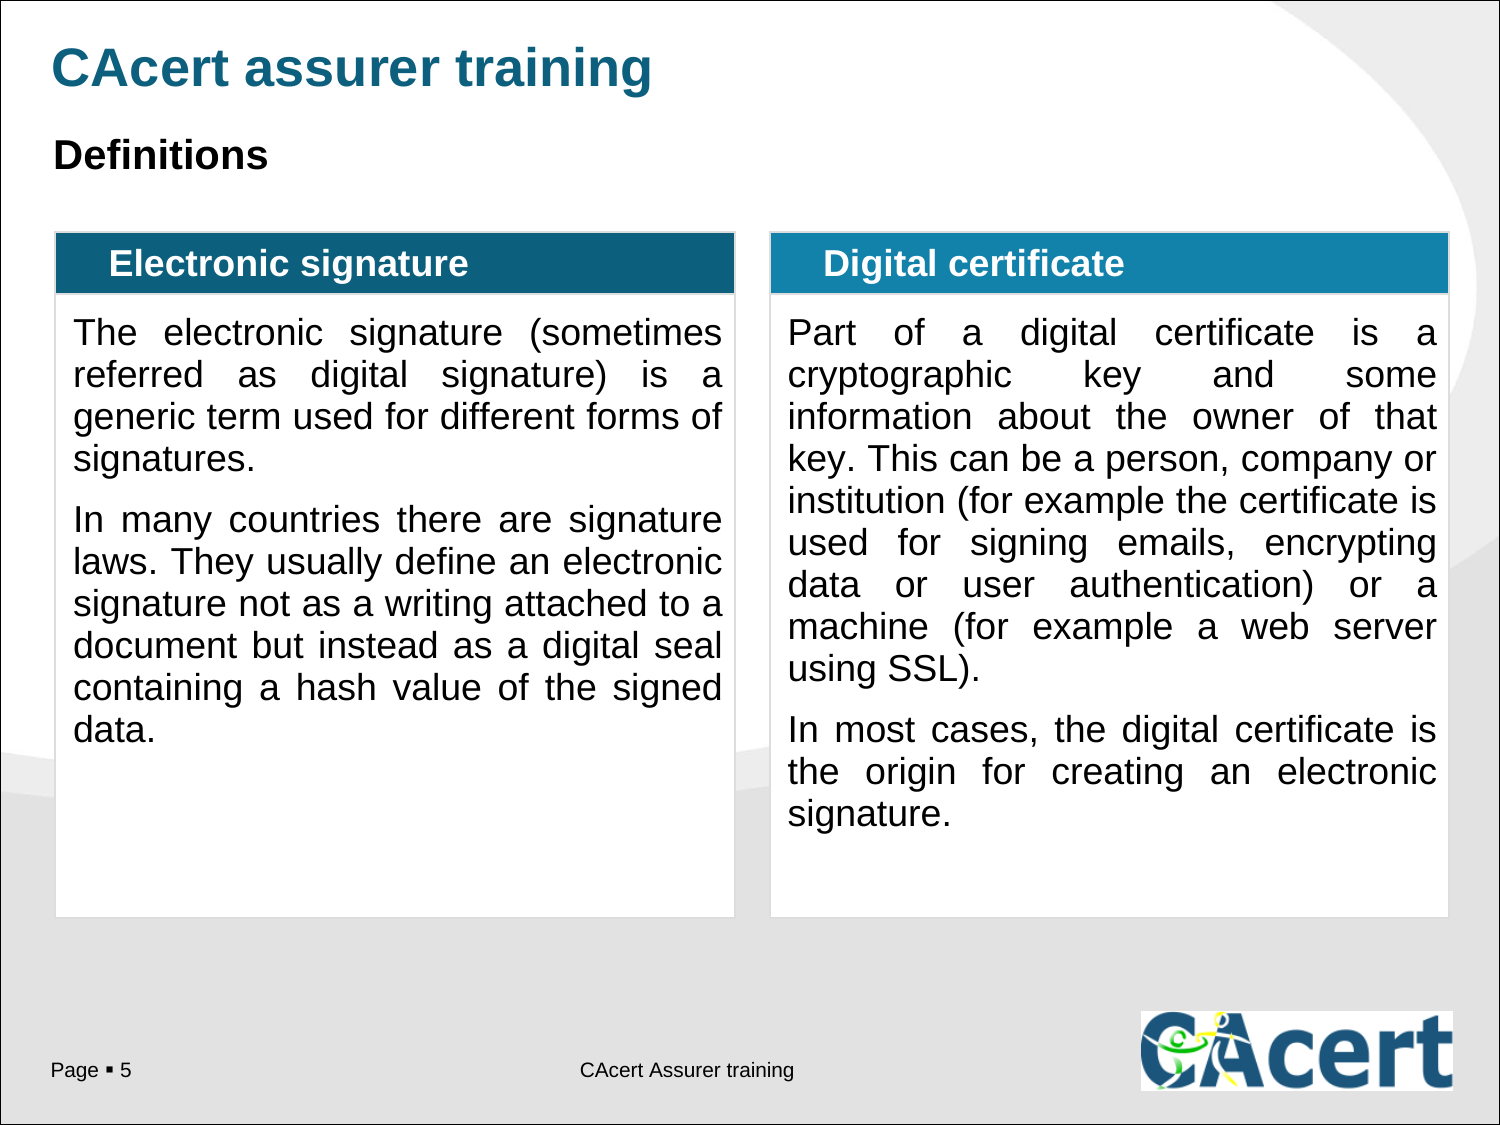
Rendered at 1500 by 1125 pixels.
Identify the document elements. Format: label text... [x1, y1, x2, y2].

text_box Digital certificate [770, 232, 1450, 294]
text_box The electronic signature (sometimes referred as digital signature) is a generic term used for different forms of signatures. In many countries there are signature laws. They usually define an electronic signature not as a writing attached to a document but instead as a digital seal containing a hash value of the signed data. [55, 294, 735, 919]
text_box Electronic signature [55, 232, 735, 294]
picture [1, 1, 1499, 1124]
text_box Definitions [53, 125, 997, 185]
title CAcert assurer training [51, 19, 1450, 118]
text_box Part of a digital certificate is a cryptographic key and some information about the owner of that key. This can be a person, company or institution (for example the certificate is used for signing emails, encrypting data or user authentication) or a machine (for example a web server using SSL). In most cases, the digital certificate is the origin for creating an electronic signature. [770, 294, 1450, 919]
